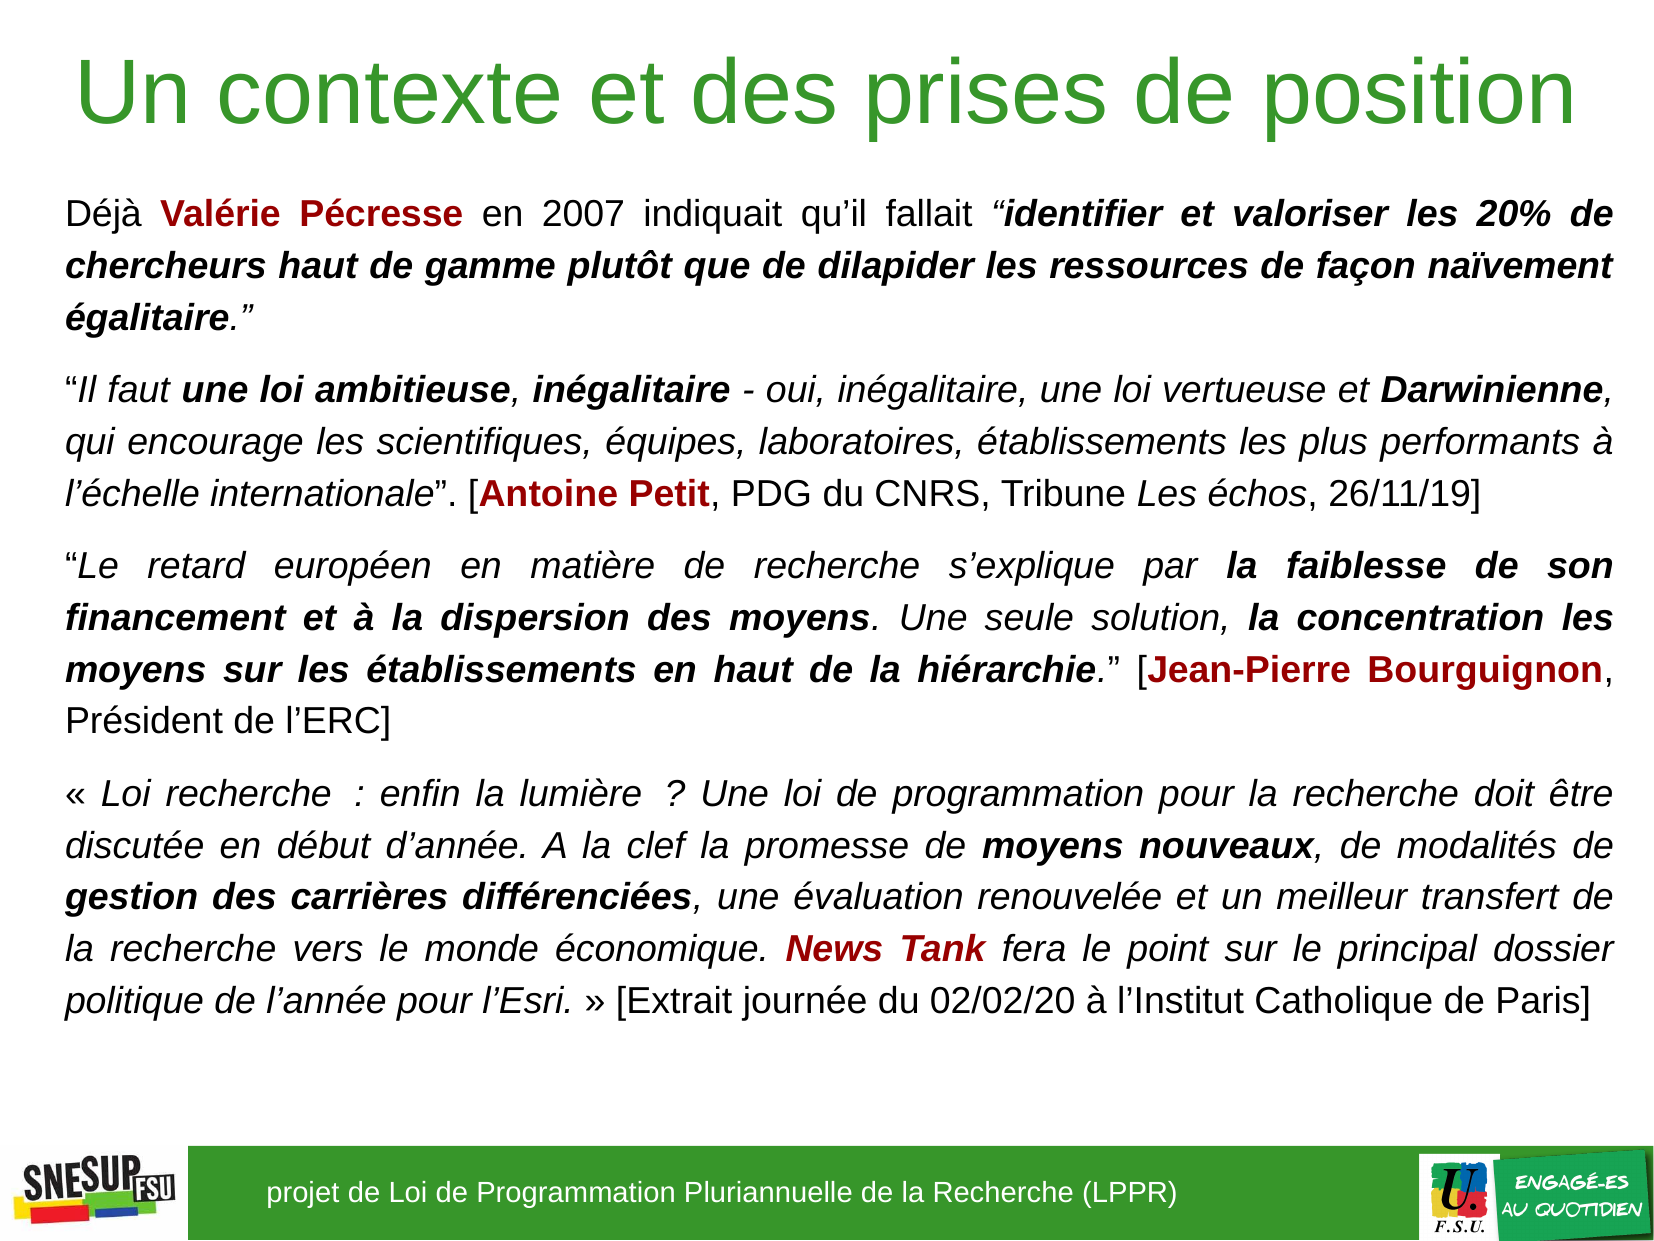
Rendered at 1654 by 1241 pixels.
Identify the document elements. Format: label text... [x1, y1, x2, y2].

text_box Un contexte et des prises de position [0, 0, 1654, 175]
picture [1419, 1145, 1654, 1241]
text_box Déjà Valérie Pécresse en 2007 indiquait qu’il fallait “identifier et valoriser les 20% de chercheurs haut de gamme plutôt que de dilapider les ressources de façon naïvement égalitaire.” “Il faut une loi ambitieuse, inégalitaire - oui, inégalitaire, une loi vertueuse et Darwinienne, qui encourage les scientifiques, équipes, laboratoires, établissements les plus performants à l’échelle internationale”. [Antoine Petit, PDG du CNRS, Tribune Les échos, 26/11/19] “Le retard européen en matière de recherche s’explique par la faiblesse de son financement et à la dispersion des moyens. Une seule solution, la concentration les moyens sur les établissements en haut de la hiérarchie.” [Jean-Pierre Bourguignon, Président de l’ERC] « Loi recherche : enfin la lumière ? Une loi de programmation pour la recherche doit être discutée en début d’année. A la clef la promesse de moyens nouveaux, de modalités de gestion des carrières différenciées, une évaluation renouvelée et un meilleur transfert de la recherche vers le monde économique. News Tank fera le point sur le principal dossier politique de l’année pour l’Esri. » [Extrait journée du 02/02/20 à l’Institut Catholique de Paris] [0, 175, 1629, 1143]
picture [0, 1145, 188, 1240]
